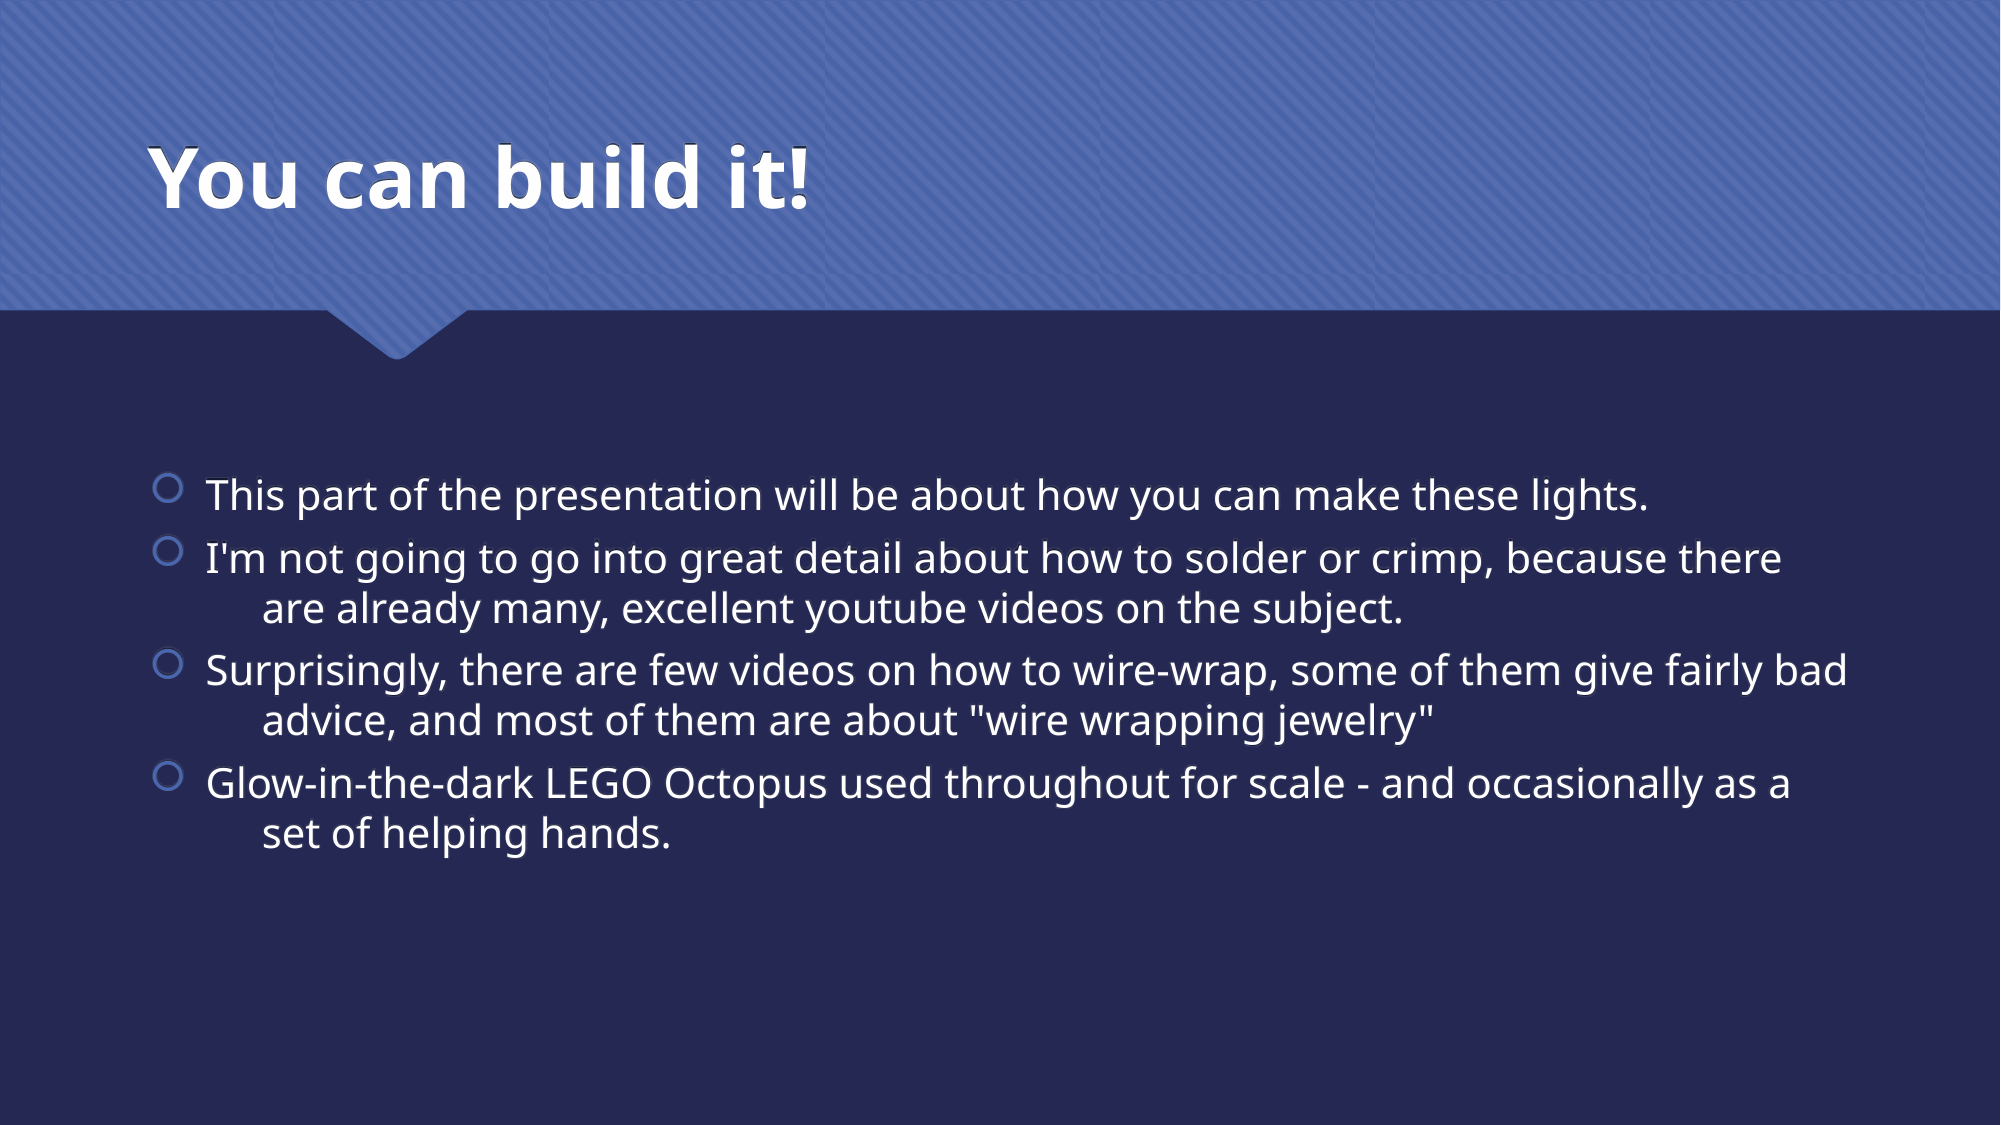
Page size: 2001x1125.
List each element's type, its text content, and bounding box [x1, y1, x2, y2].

title You can build it! [132, 73, 1868, 233]
list This part of the presentation will be about how you can make these lights. I'm not going to go into great detail about how to solder or crimp, because there are already many, excellent youtube videos on the subject. Surprisingly, there are few videos on how to wire-wrap, some of them give fairly bad advice, and most of them are about "wire wrapping jewelry" Glow-in-the-dark LEGO Octopus used throughout for scale - and occasionally as a set of helping hands. [134, 364, 1866, 962]
